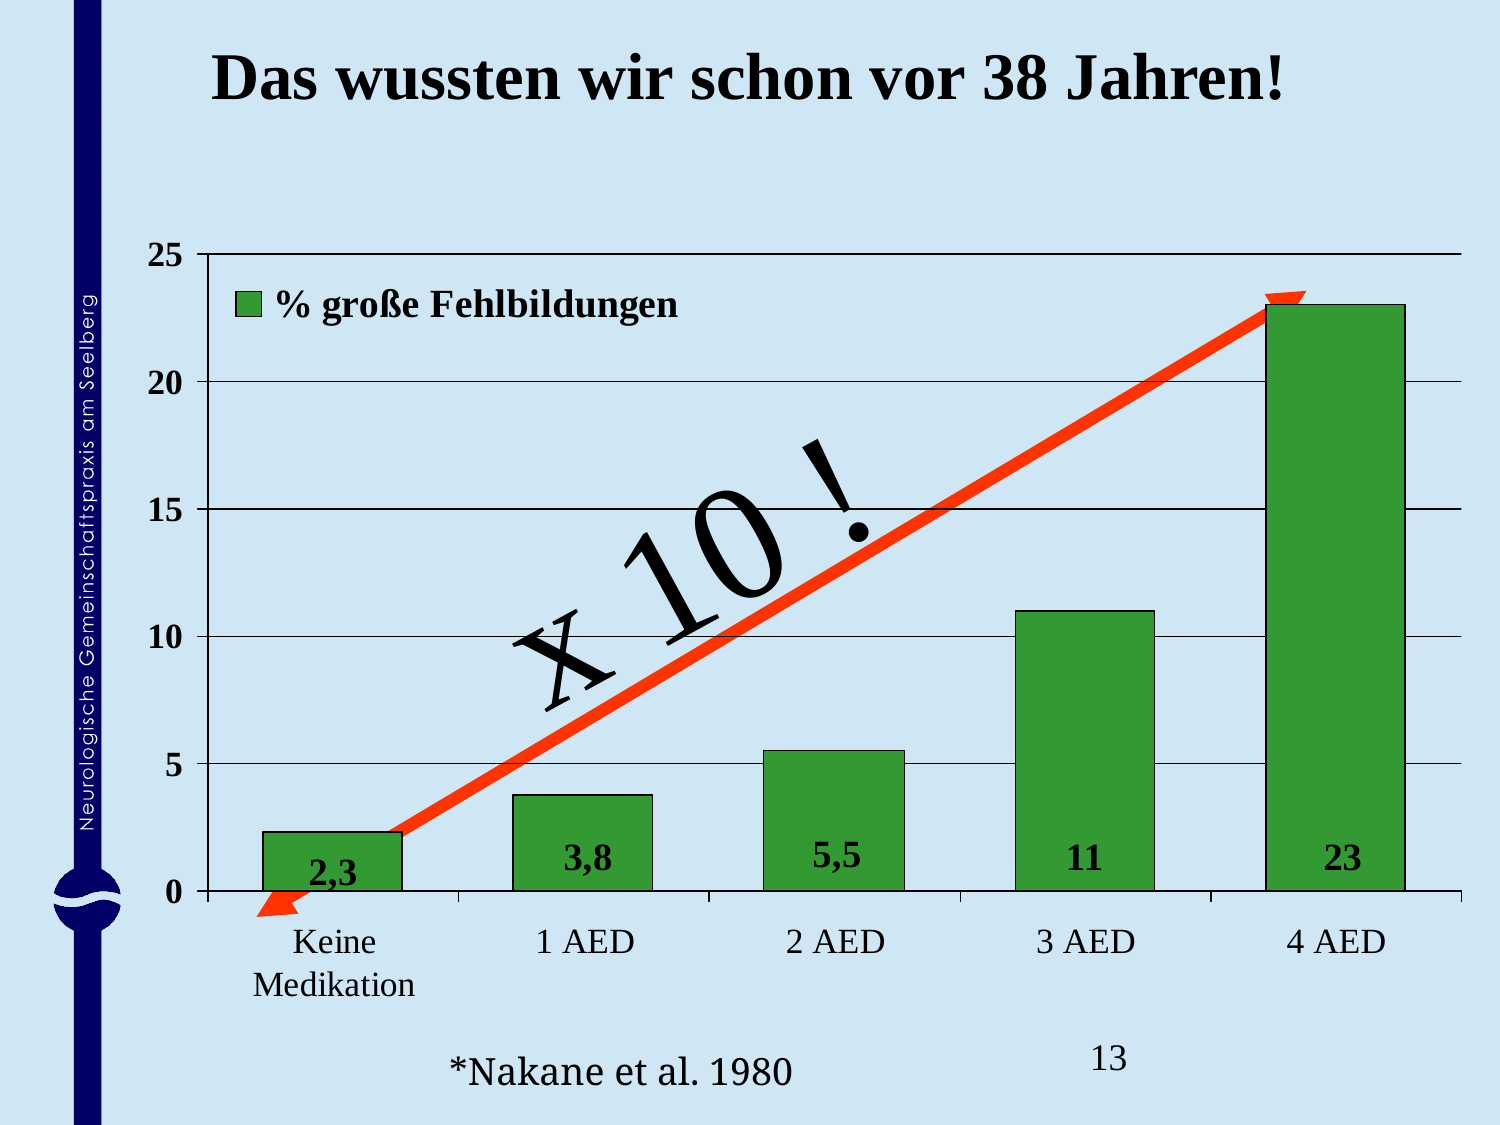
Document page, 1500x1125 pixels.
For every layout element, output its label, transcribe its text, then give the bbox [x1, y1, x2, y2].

chart [135, 220, 1470, 1026]
picture [135, 218, 1469, 1023]
text_box *Nakane et al. 1980 [434, 1040, 809, 1101]
picture [53, 0, 121, 1125]
title Das wussten wir schon vor 38 Jahren! [112, 31, 1388, 219]
slide_number <Nummer> [1074, 1026, 1388, 1100]
